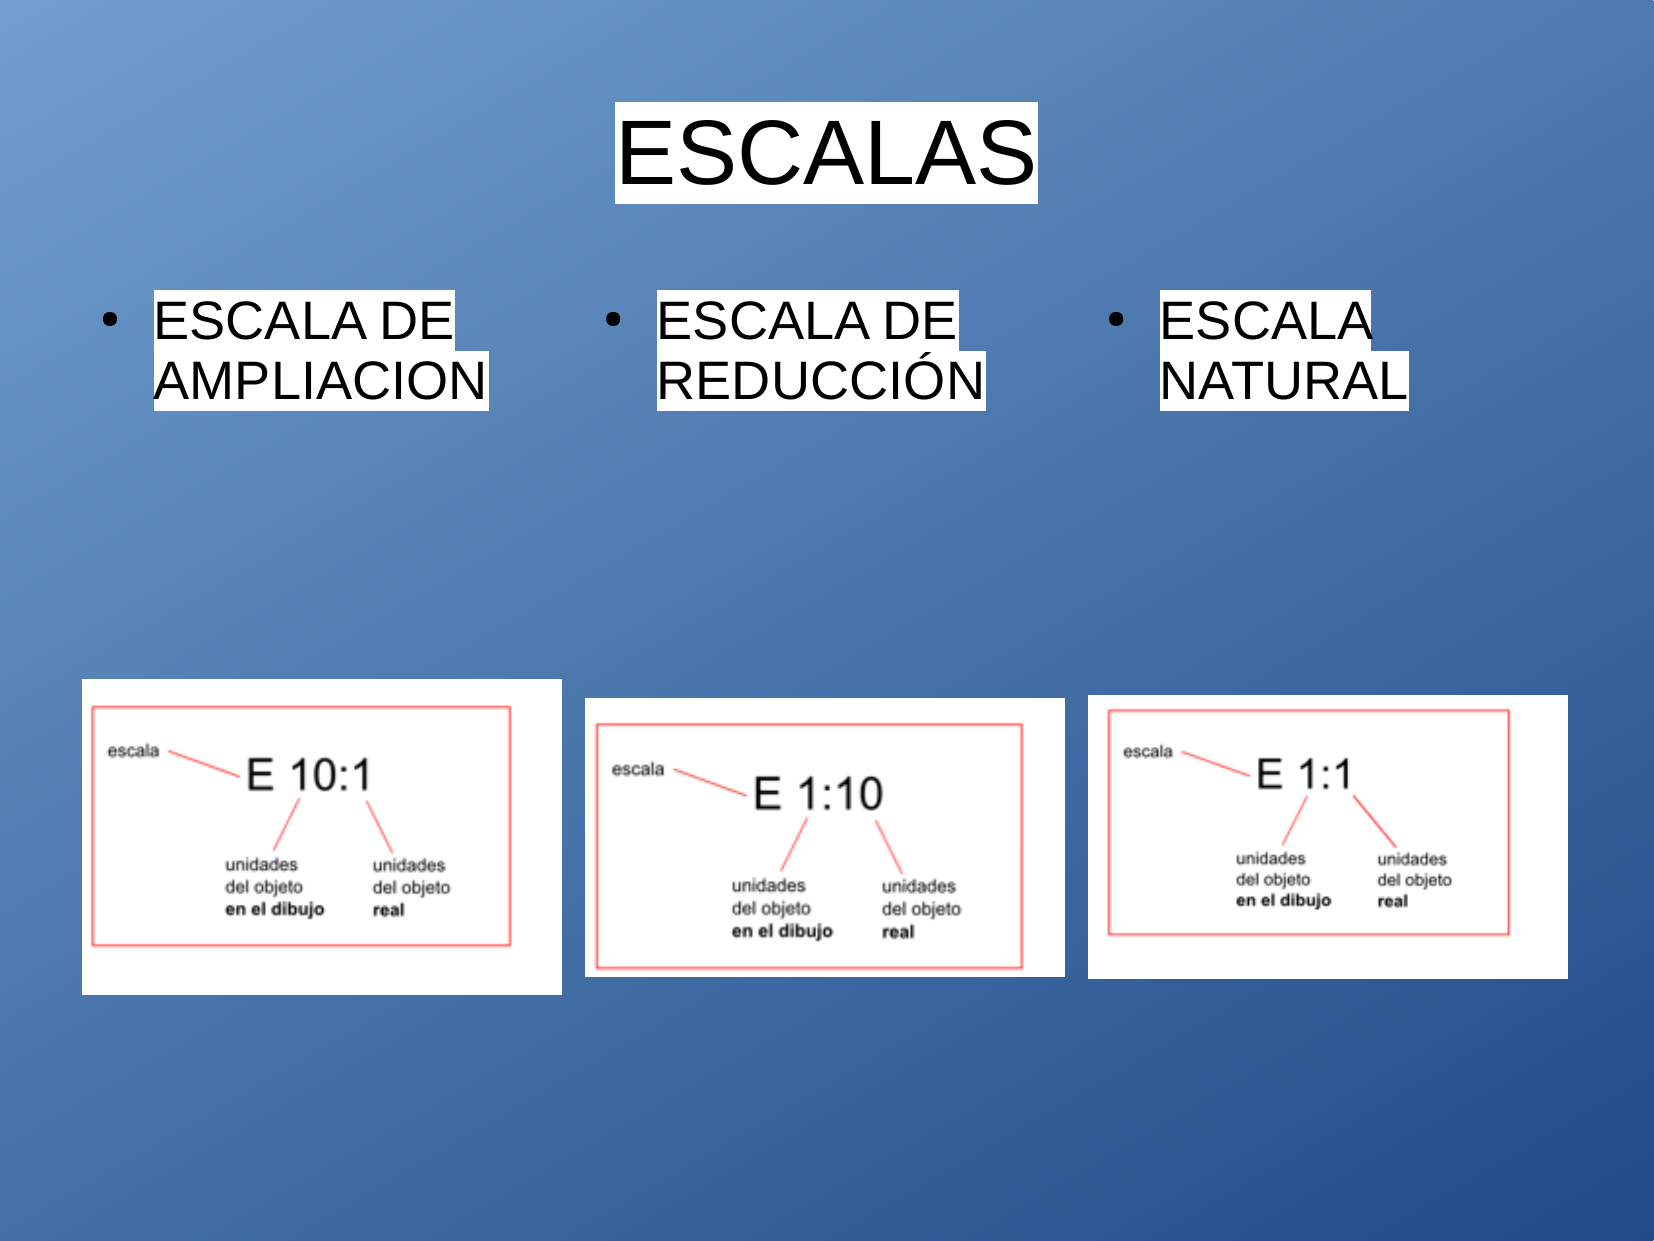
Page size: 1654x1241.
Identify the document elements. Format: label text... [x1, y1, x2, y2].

picture [82, 679, 562, 995]
list ESCALA NATURAL [1088, 290, 1569, 508]
picture [585, 698, 1065, 977]
title ESCALAS [82, 49, 1571, 257]
picture [1088, 695, 1568, 979]
list ESCALA DE AMPLIACION [82, 290, 562, 544]
list ESCALA DE REDUCCIÓN [585, 290, 1065, 497]
